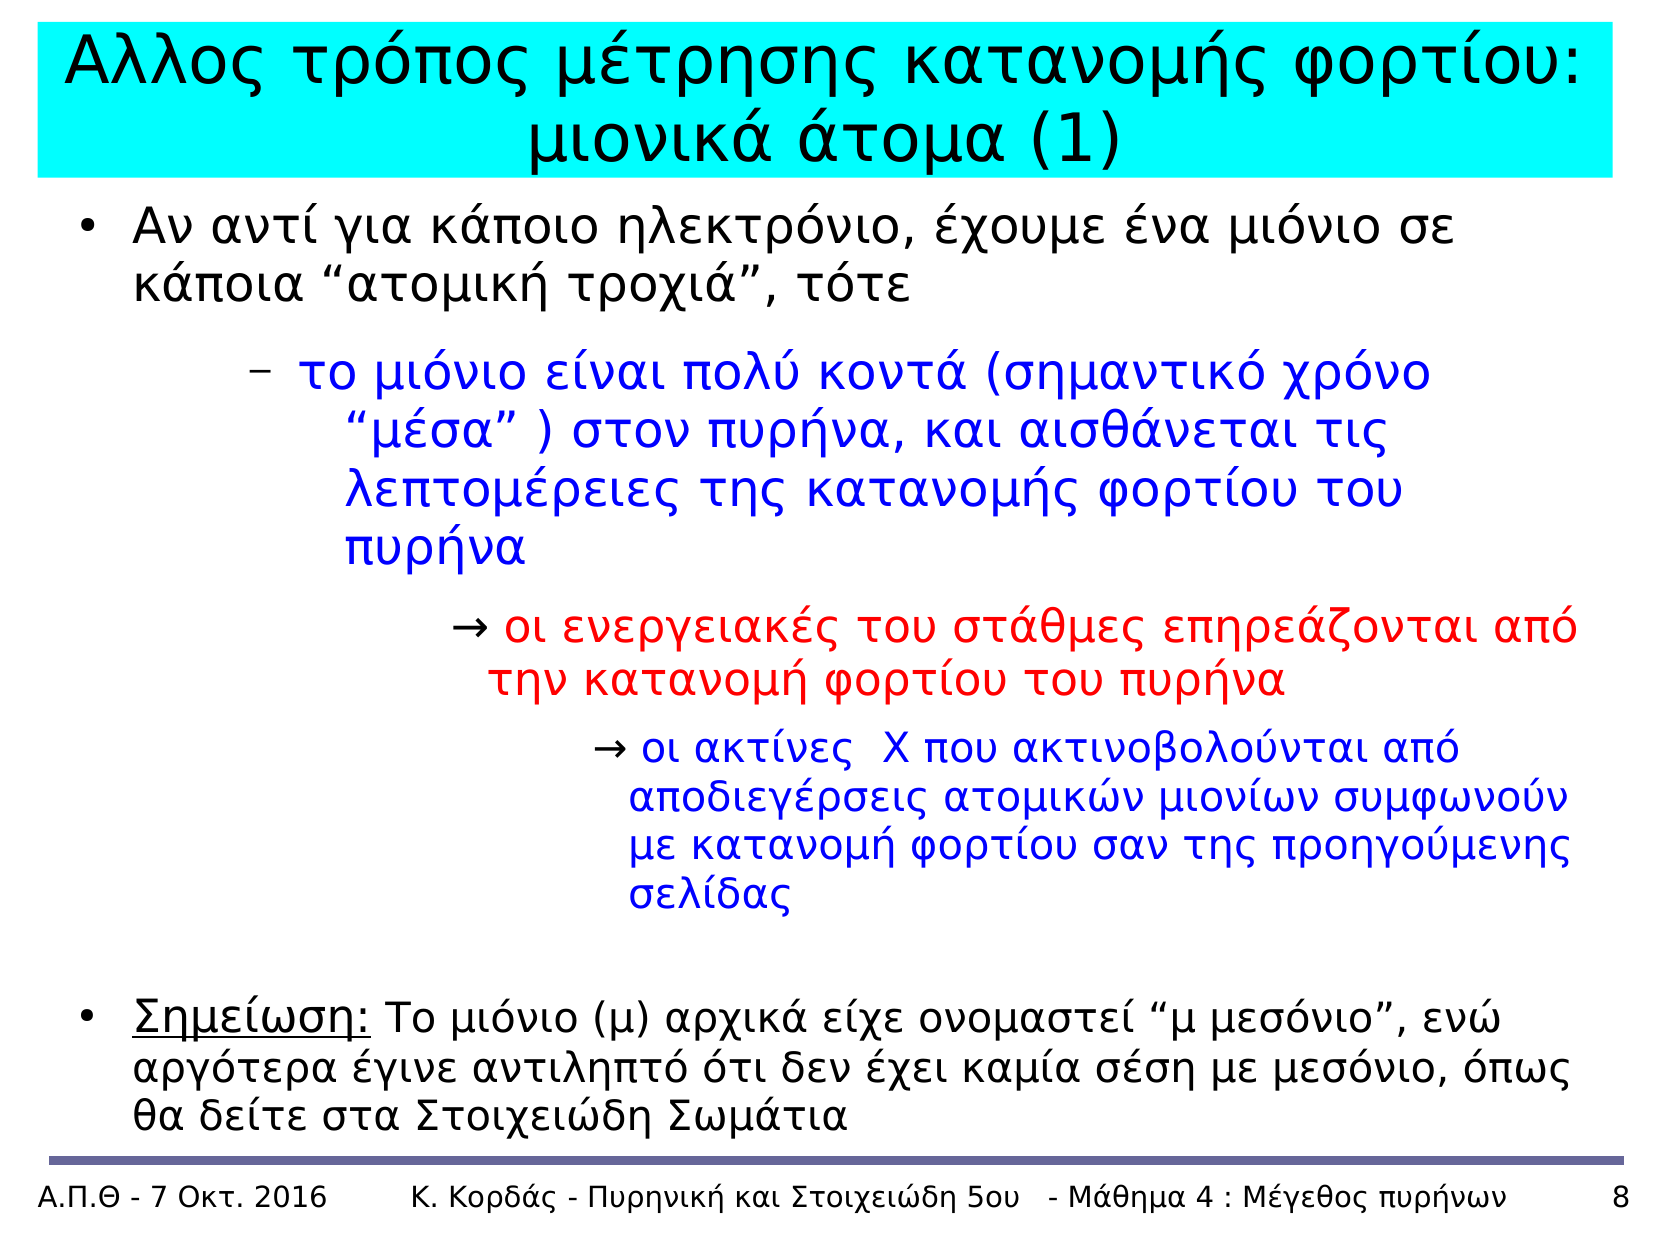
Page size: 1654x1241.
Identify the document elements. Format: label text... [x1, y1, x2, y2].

title Αλλος τρόπος μέτρησης κατανομής φορτίου: μιονικά άτομα (1) [37, 21, 1613, 178]
list Αν αντί για κάποιο ηλεκτρόνιο, έχουμε ένα μιόνιο σε κάποια “ατομική τροχιά”, τότε το μιόνιο είναι πολύ κοντά (σημαντικό χρόνο “μέσα” ) στον πυρήνα, και αισθάνεται τις λεπτομέρειες της κατανομής φορτίου του πυρήνα → οι ενεργειακές του στάθμες επηρεάζονται από την κατανομή φορτίου του πυρήνα → οι ακτίνες Χ που ακτινοβολούνται από αποδιεγέρσεις ατομικών μιονίων συμφωνούν με κατανομή φορτίου σαν της προηγούμενης σελίδας Σημείωση: Το μιόνιο (μ) αρχικά είχε ονομαστεί “μ μεσόνιο”, ενώ αργότερα έγινε αντιληπτό ότι δεν έχει καμία σέση με μεσόνιο, όπως θα δείτε στα Στοιχειώδη Σωμάτια [61, 197, 1605, 1159]
